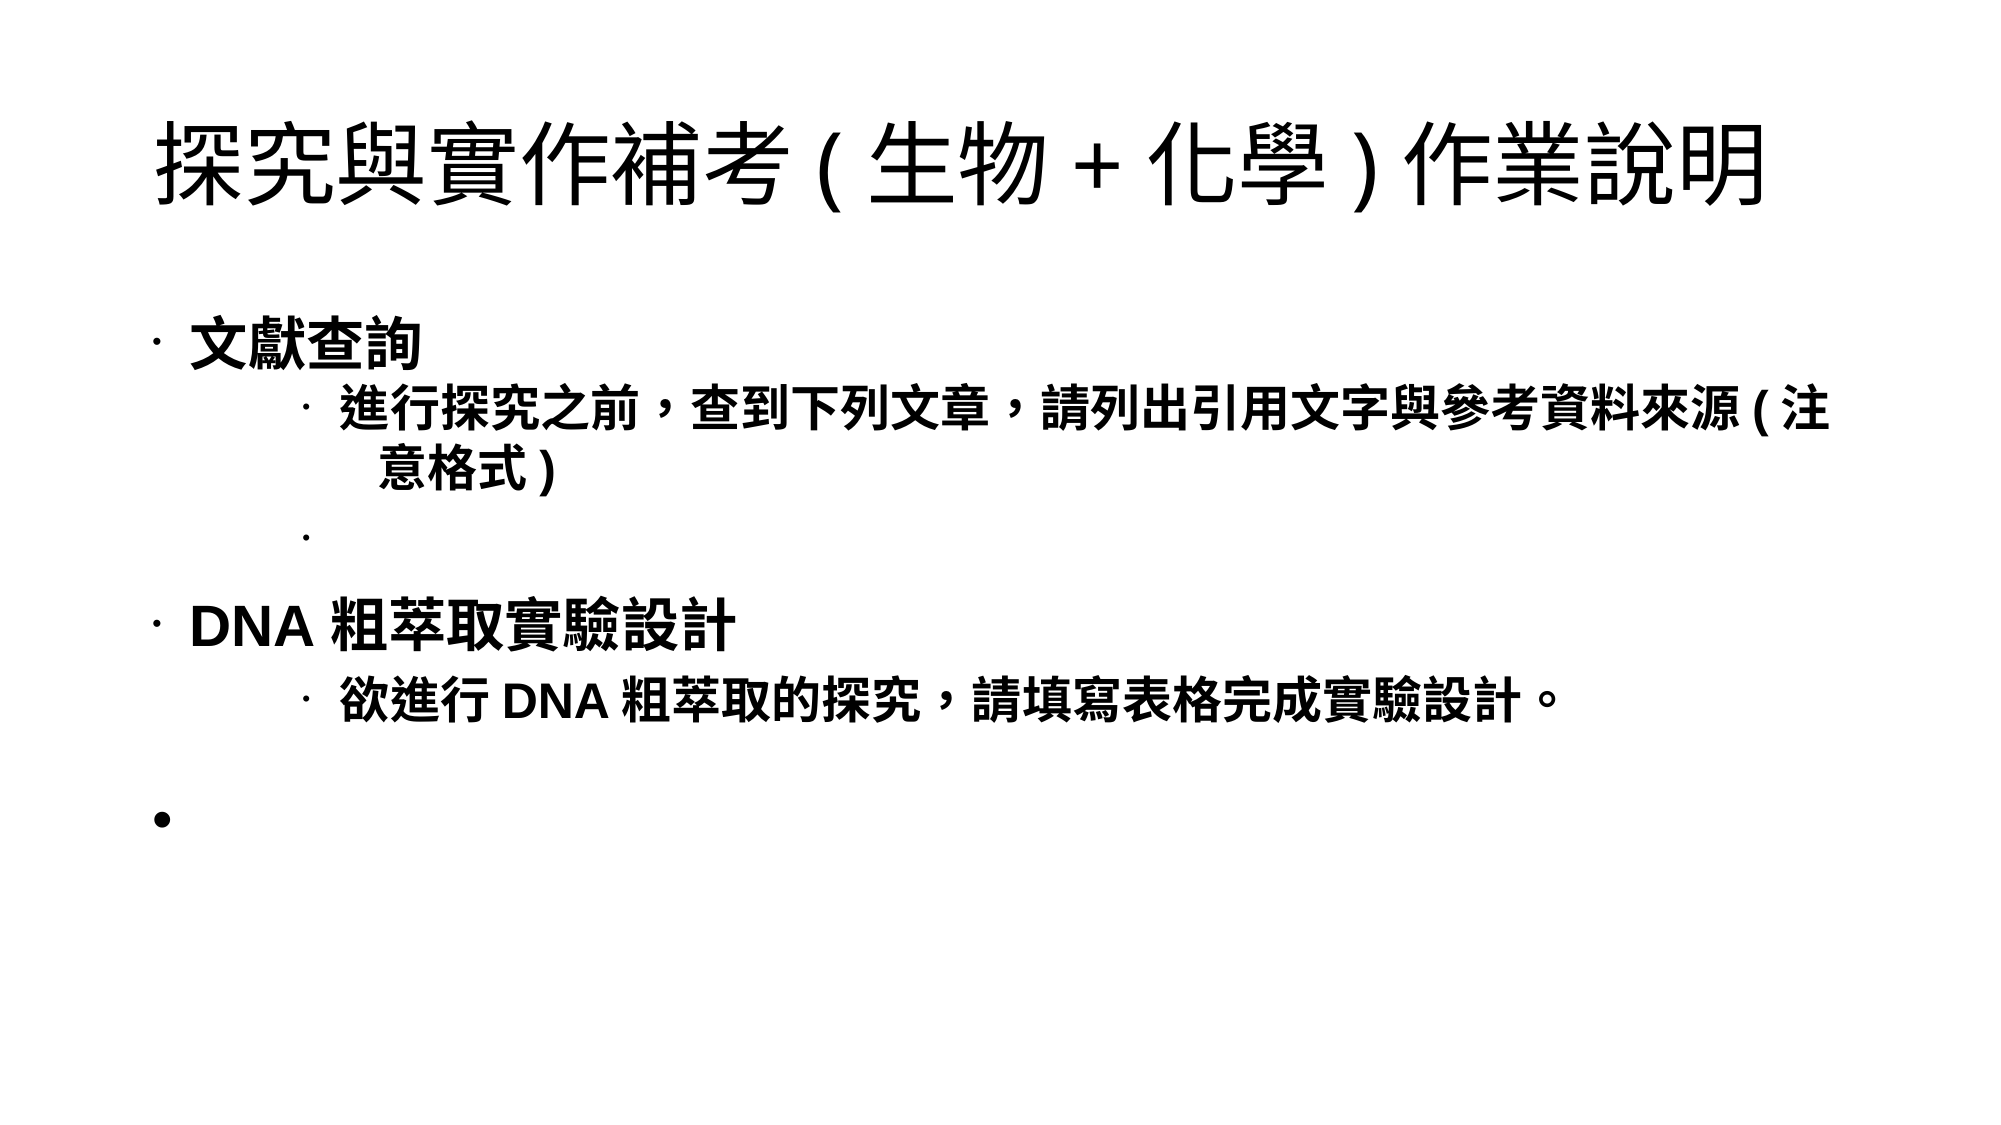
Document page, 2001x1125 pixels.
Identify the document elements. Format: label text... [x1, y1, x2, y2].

list 文獻查詢 進行探究之前，查到下列文章，請列出引用文字與參考資料來源(注意格式) DNA粗萃取實驗設計 欲進行DNA粗萃取的探究，請填寫表格完成實驗設計。 [137, 299, 1863, 1014]
title 探究與實作補考(生物+化學)作業說明 [137, 59, 1863, 278]
